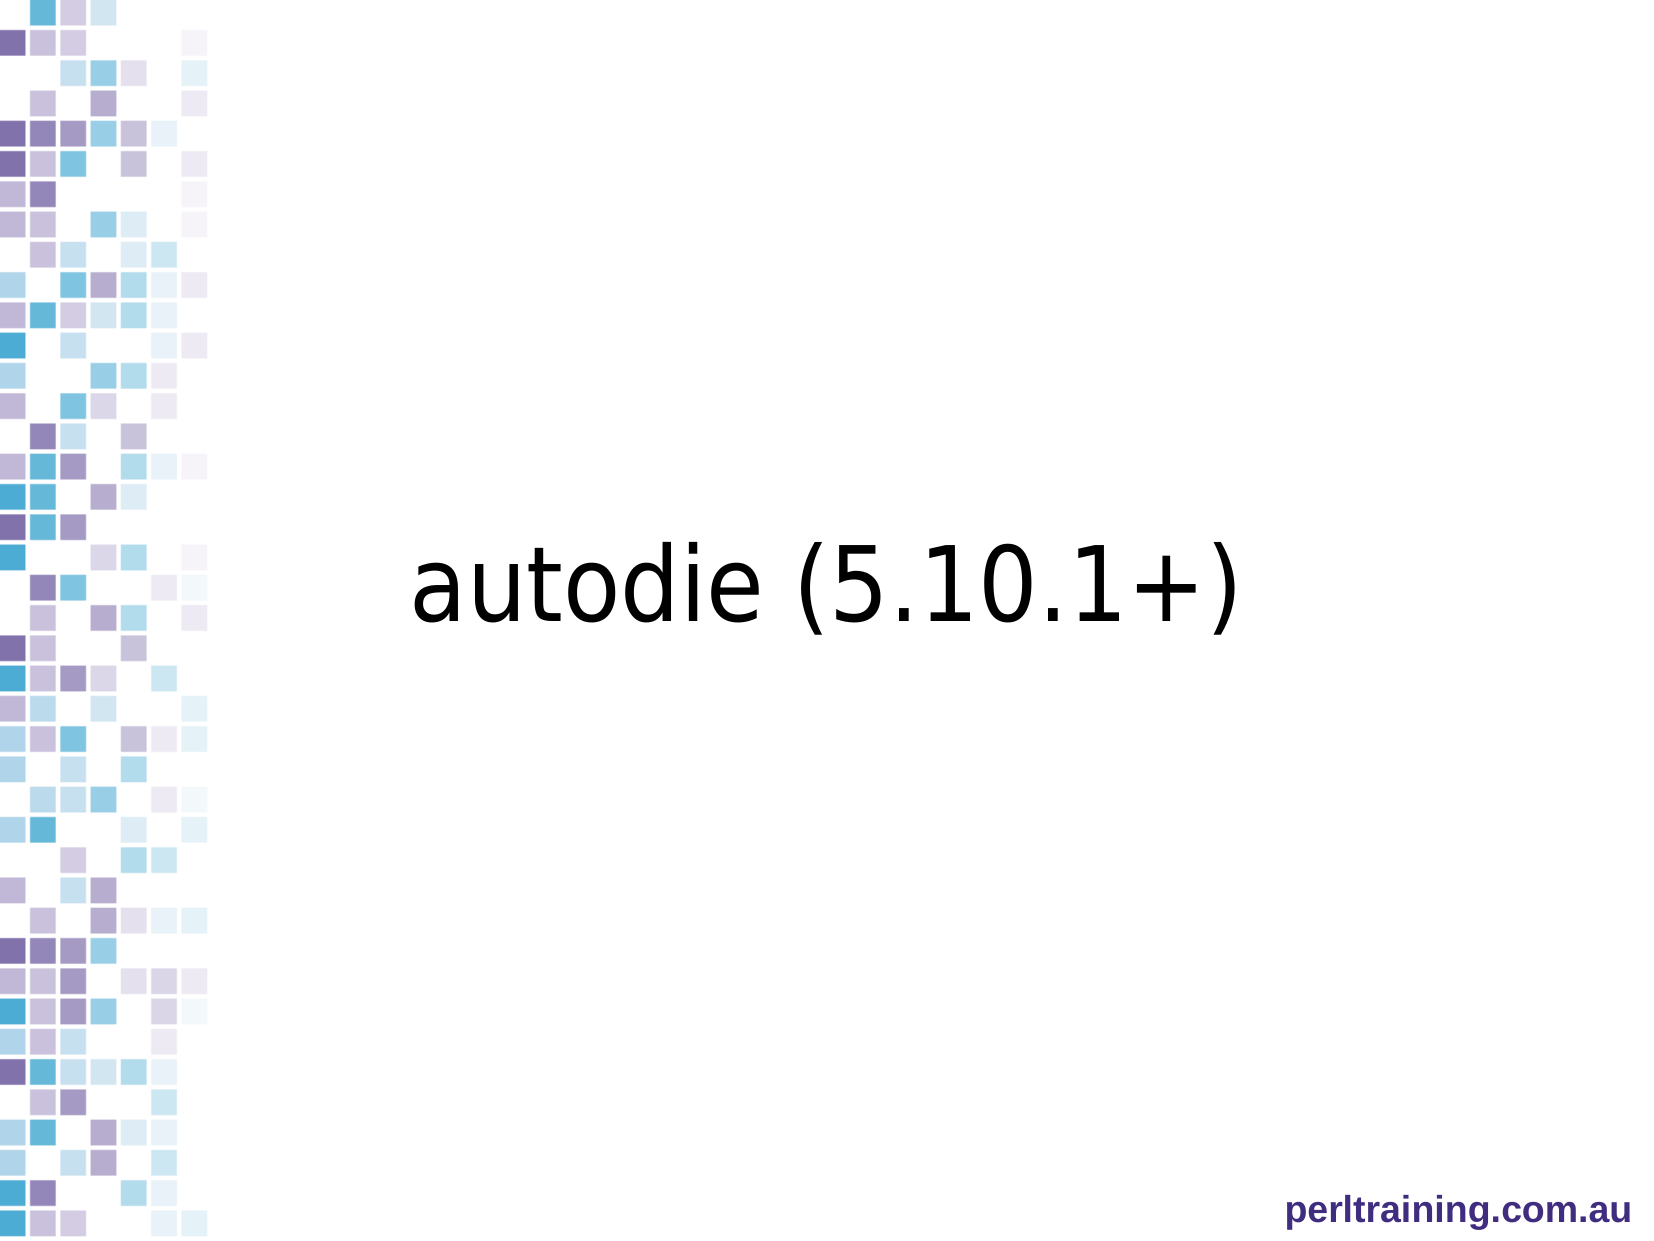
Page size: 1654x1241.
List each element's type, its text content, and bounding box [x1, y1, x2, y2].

picture [0, 0, 212, 1241]
title autodie (5.10.1+) [82, 49, 1571, 1123]
